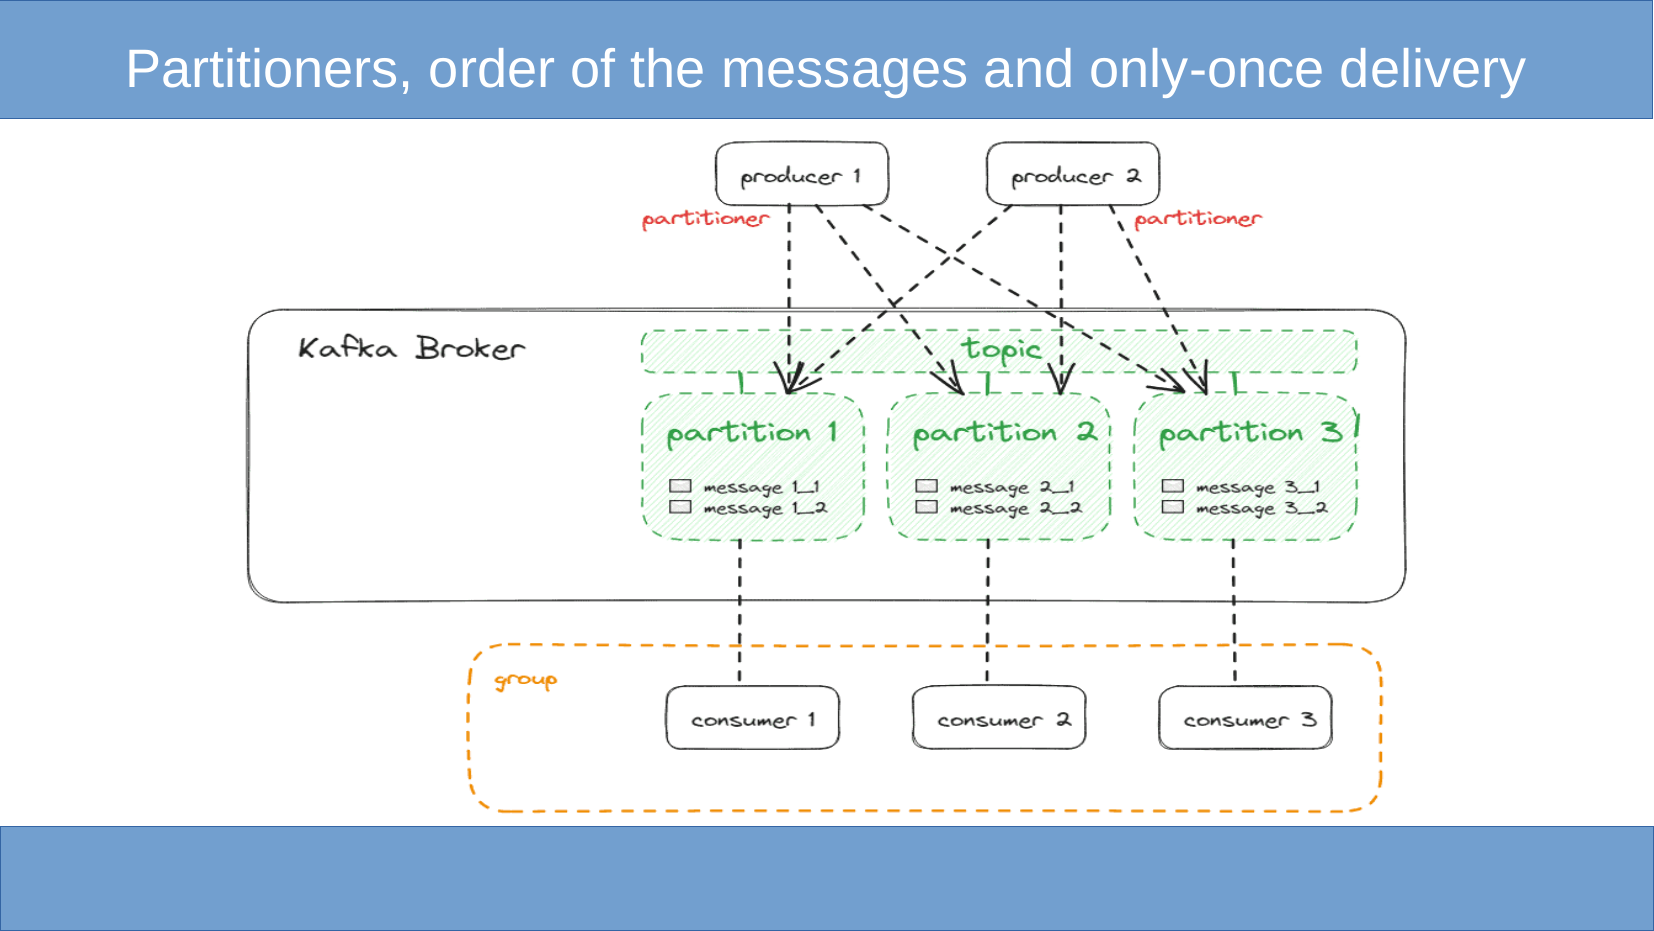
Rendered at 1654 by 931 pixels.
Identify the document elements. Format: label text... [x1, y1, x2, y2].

picture [236, 132, 1418, 822]
title Partitioners, order of the messages and only-once delivery [59, 29, 1595, 108]
